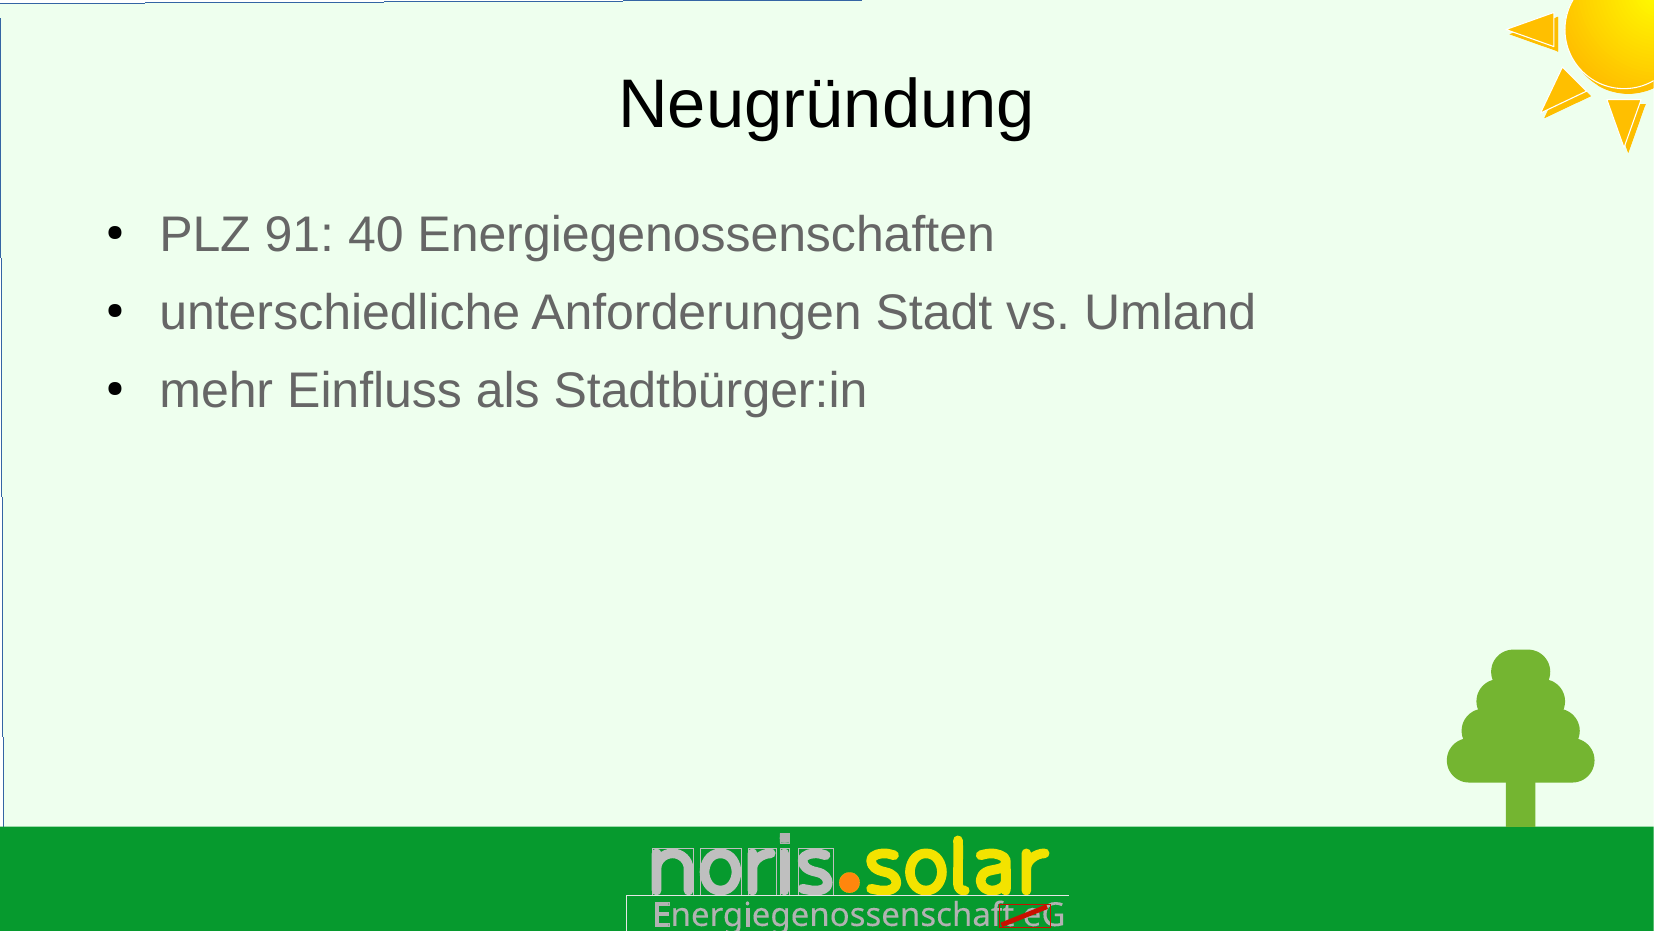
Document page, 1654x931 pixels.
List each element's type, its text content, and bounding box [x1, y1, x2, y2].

list PLZ 91: 40 Energiegenossenschaften unterschiedliche Anforderungen Stadt vs. Umland mehr Einfluss als Stadtbürger:in [88, 206, 1565, 768]
title Neugründung [88, 29, 1565, 178]
